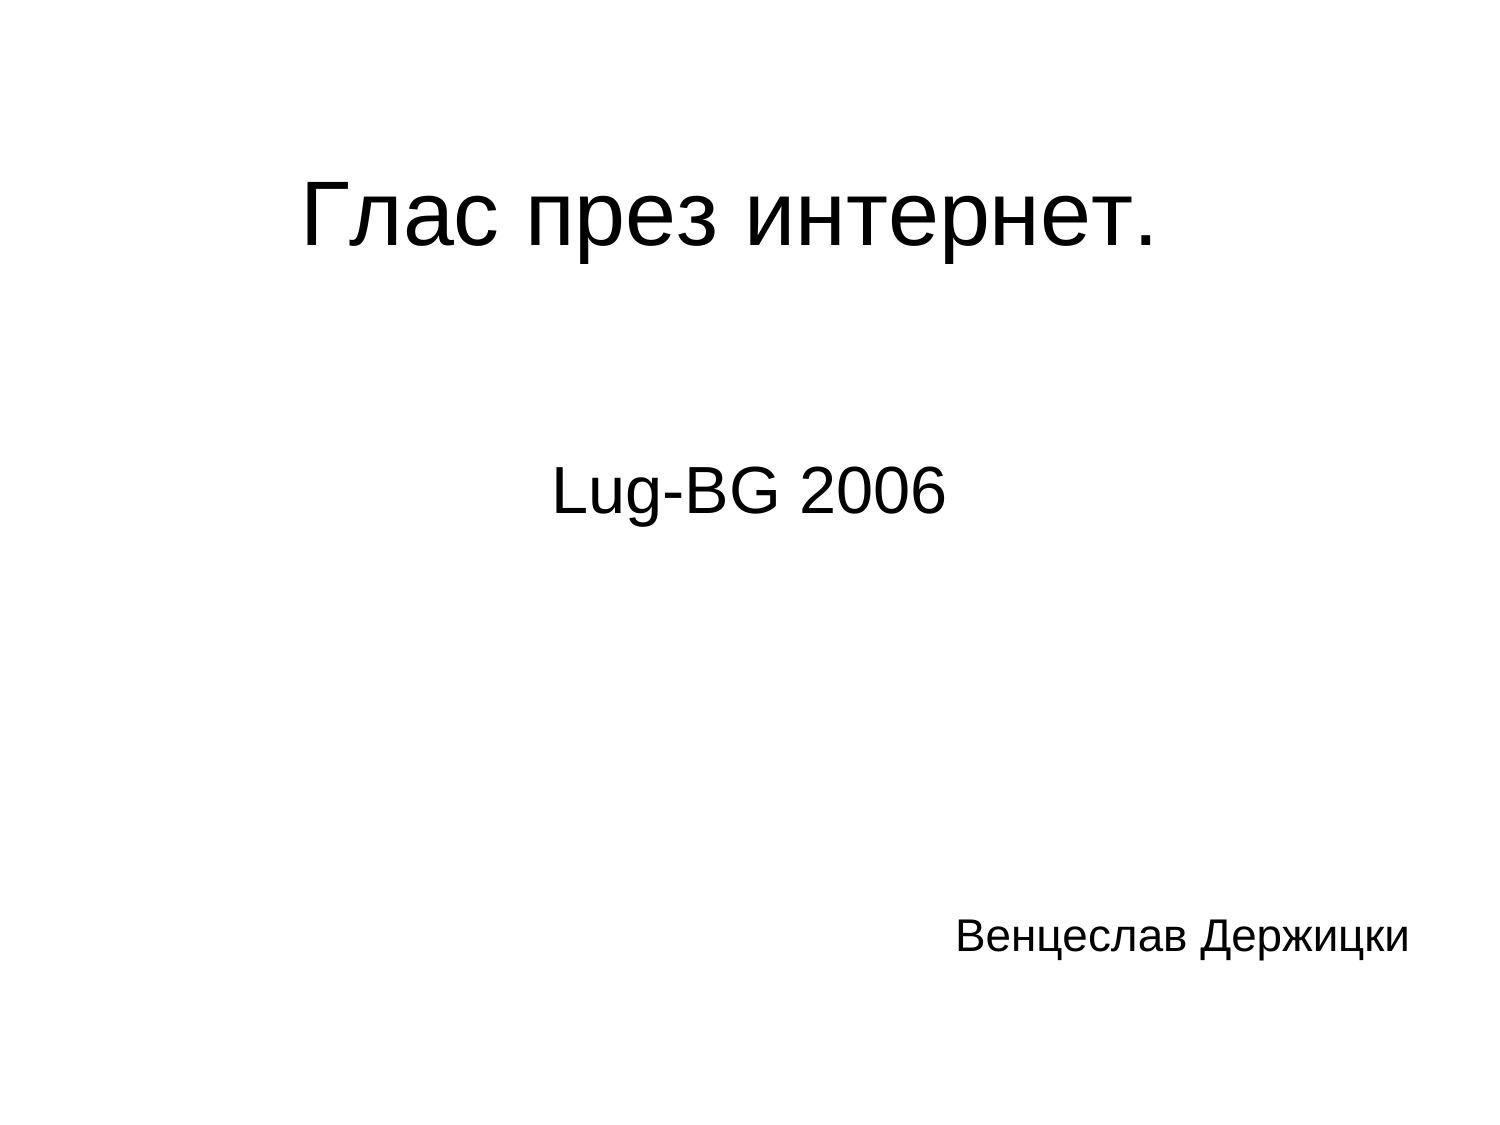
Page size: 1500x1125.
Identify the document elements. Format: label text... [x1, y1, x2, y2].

title Глас през интернет. [75, 112, 1426, 262]
subtitle Lug-BG 2006 Венцеслав Держицки [75, 262, 1426, 1021]
